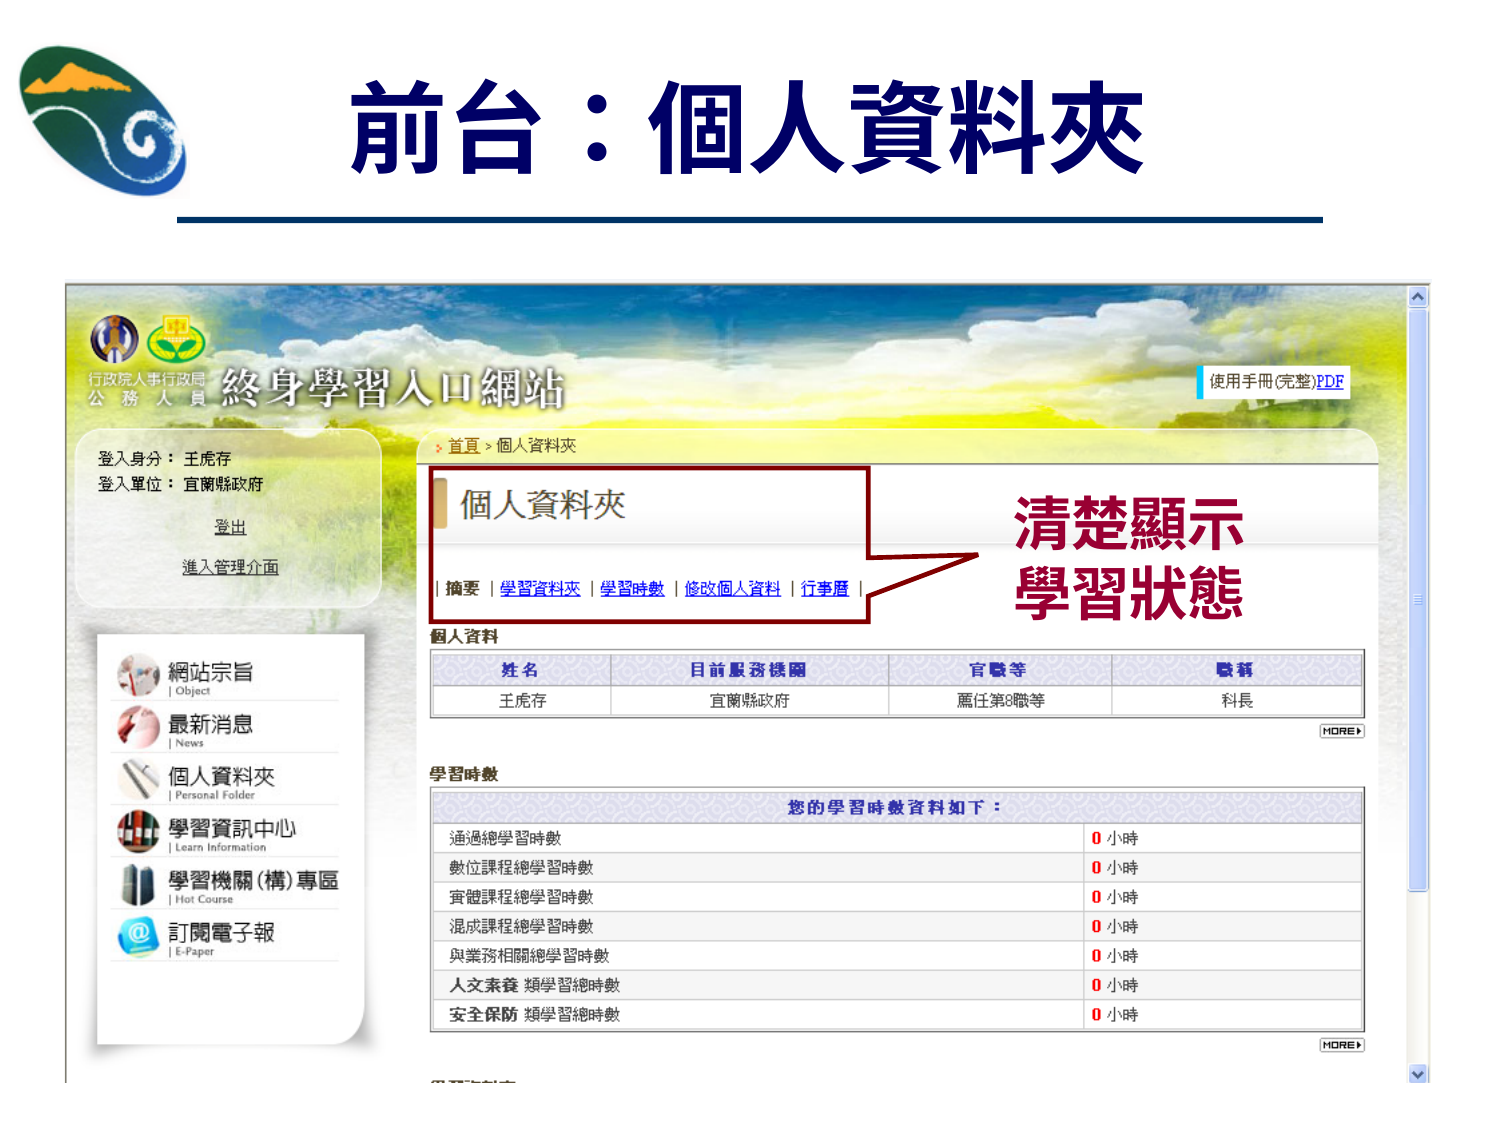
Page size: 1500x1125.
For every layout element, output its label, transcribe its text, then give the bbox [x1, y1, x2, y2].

picture [64, 279, 1432, 1083]
text_box 前台：個人資料夾 [110, 55, 1385, 196]
text_box 清楚顯示學習狀態 [998, 479, 1282, 635]
picture [17, 42, 190, 199]
